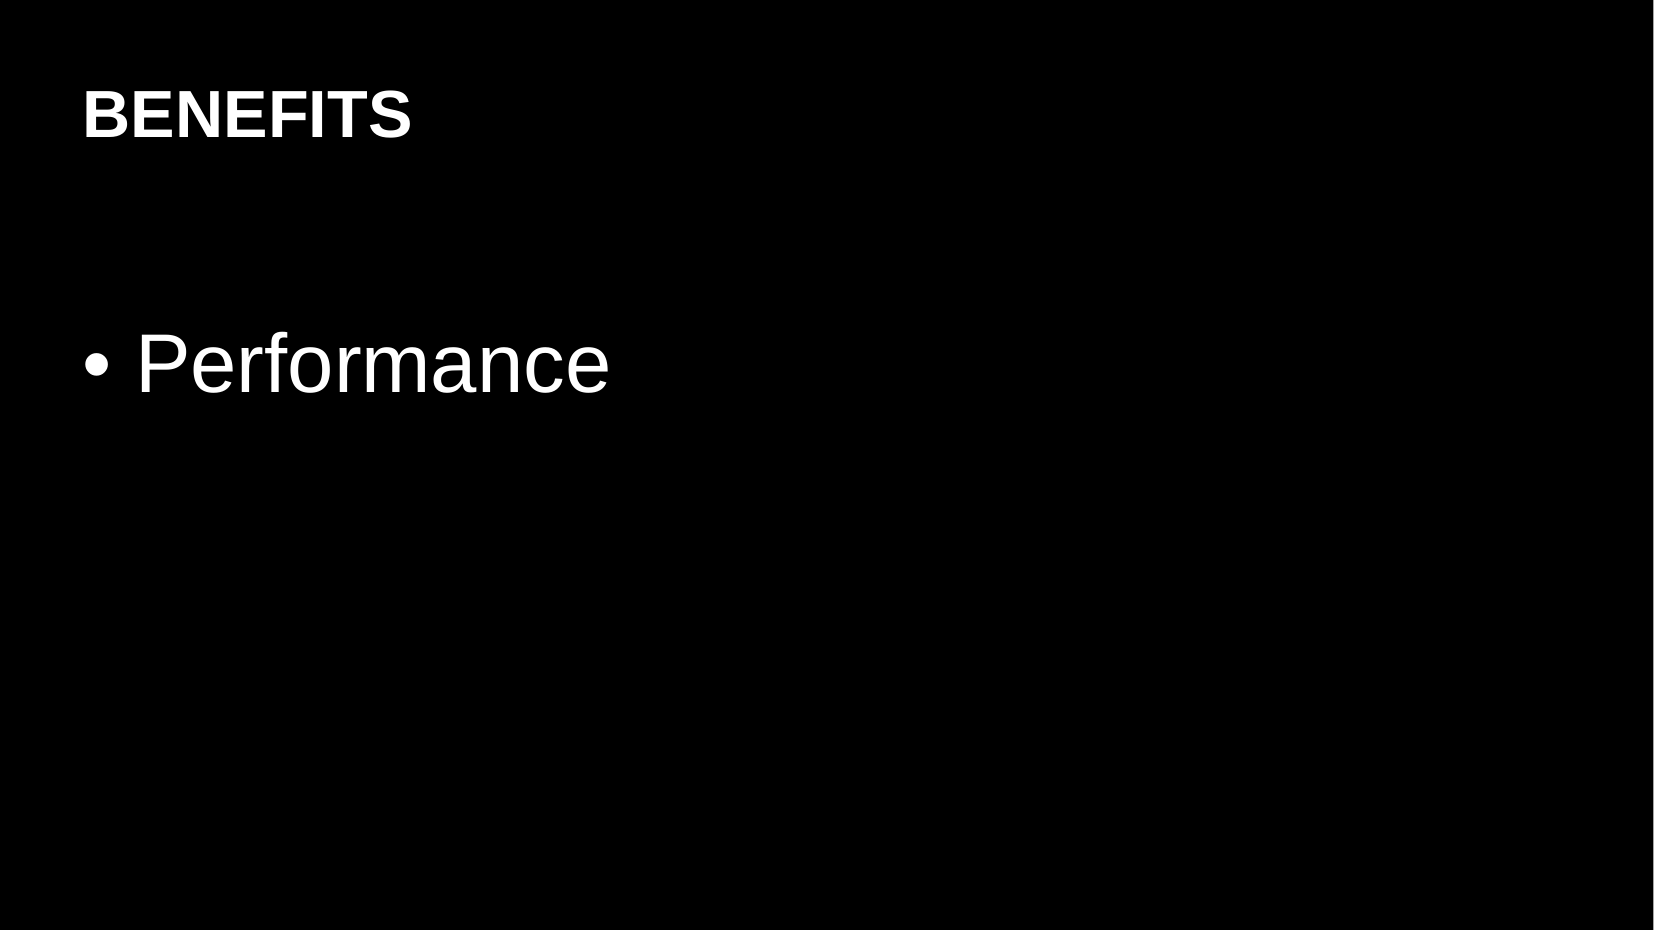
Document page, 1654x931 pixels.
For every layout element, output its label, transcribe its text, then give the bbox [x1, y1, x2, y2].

title BENEFITS [82, 37, 1571, 193]
list • Performance [82, 316, 1571, 857]
